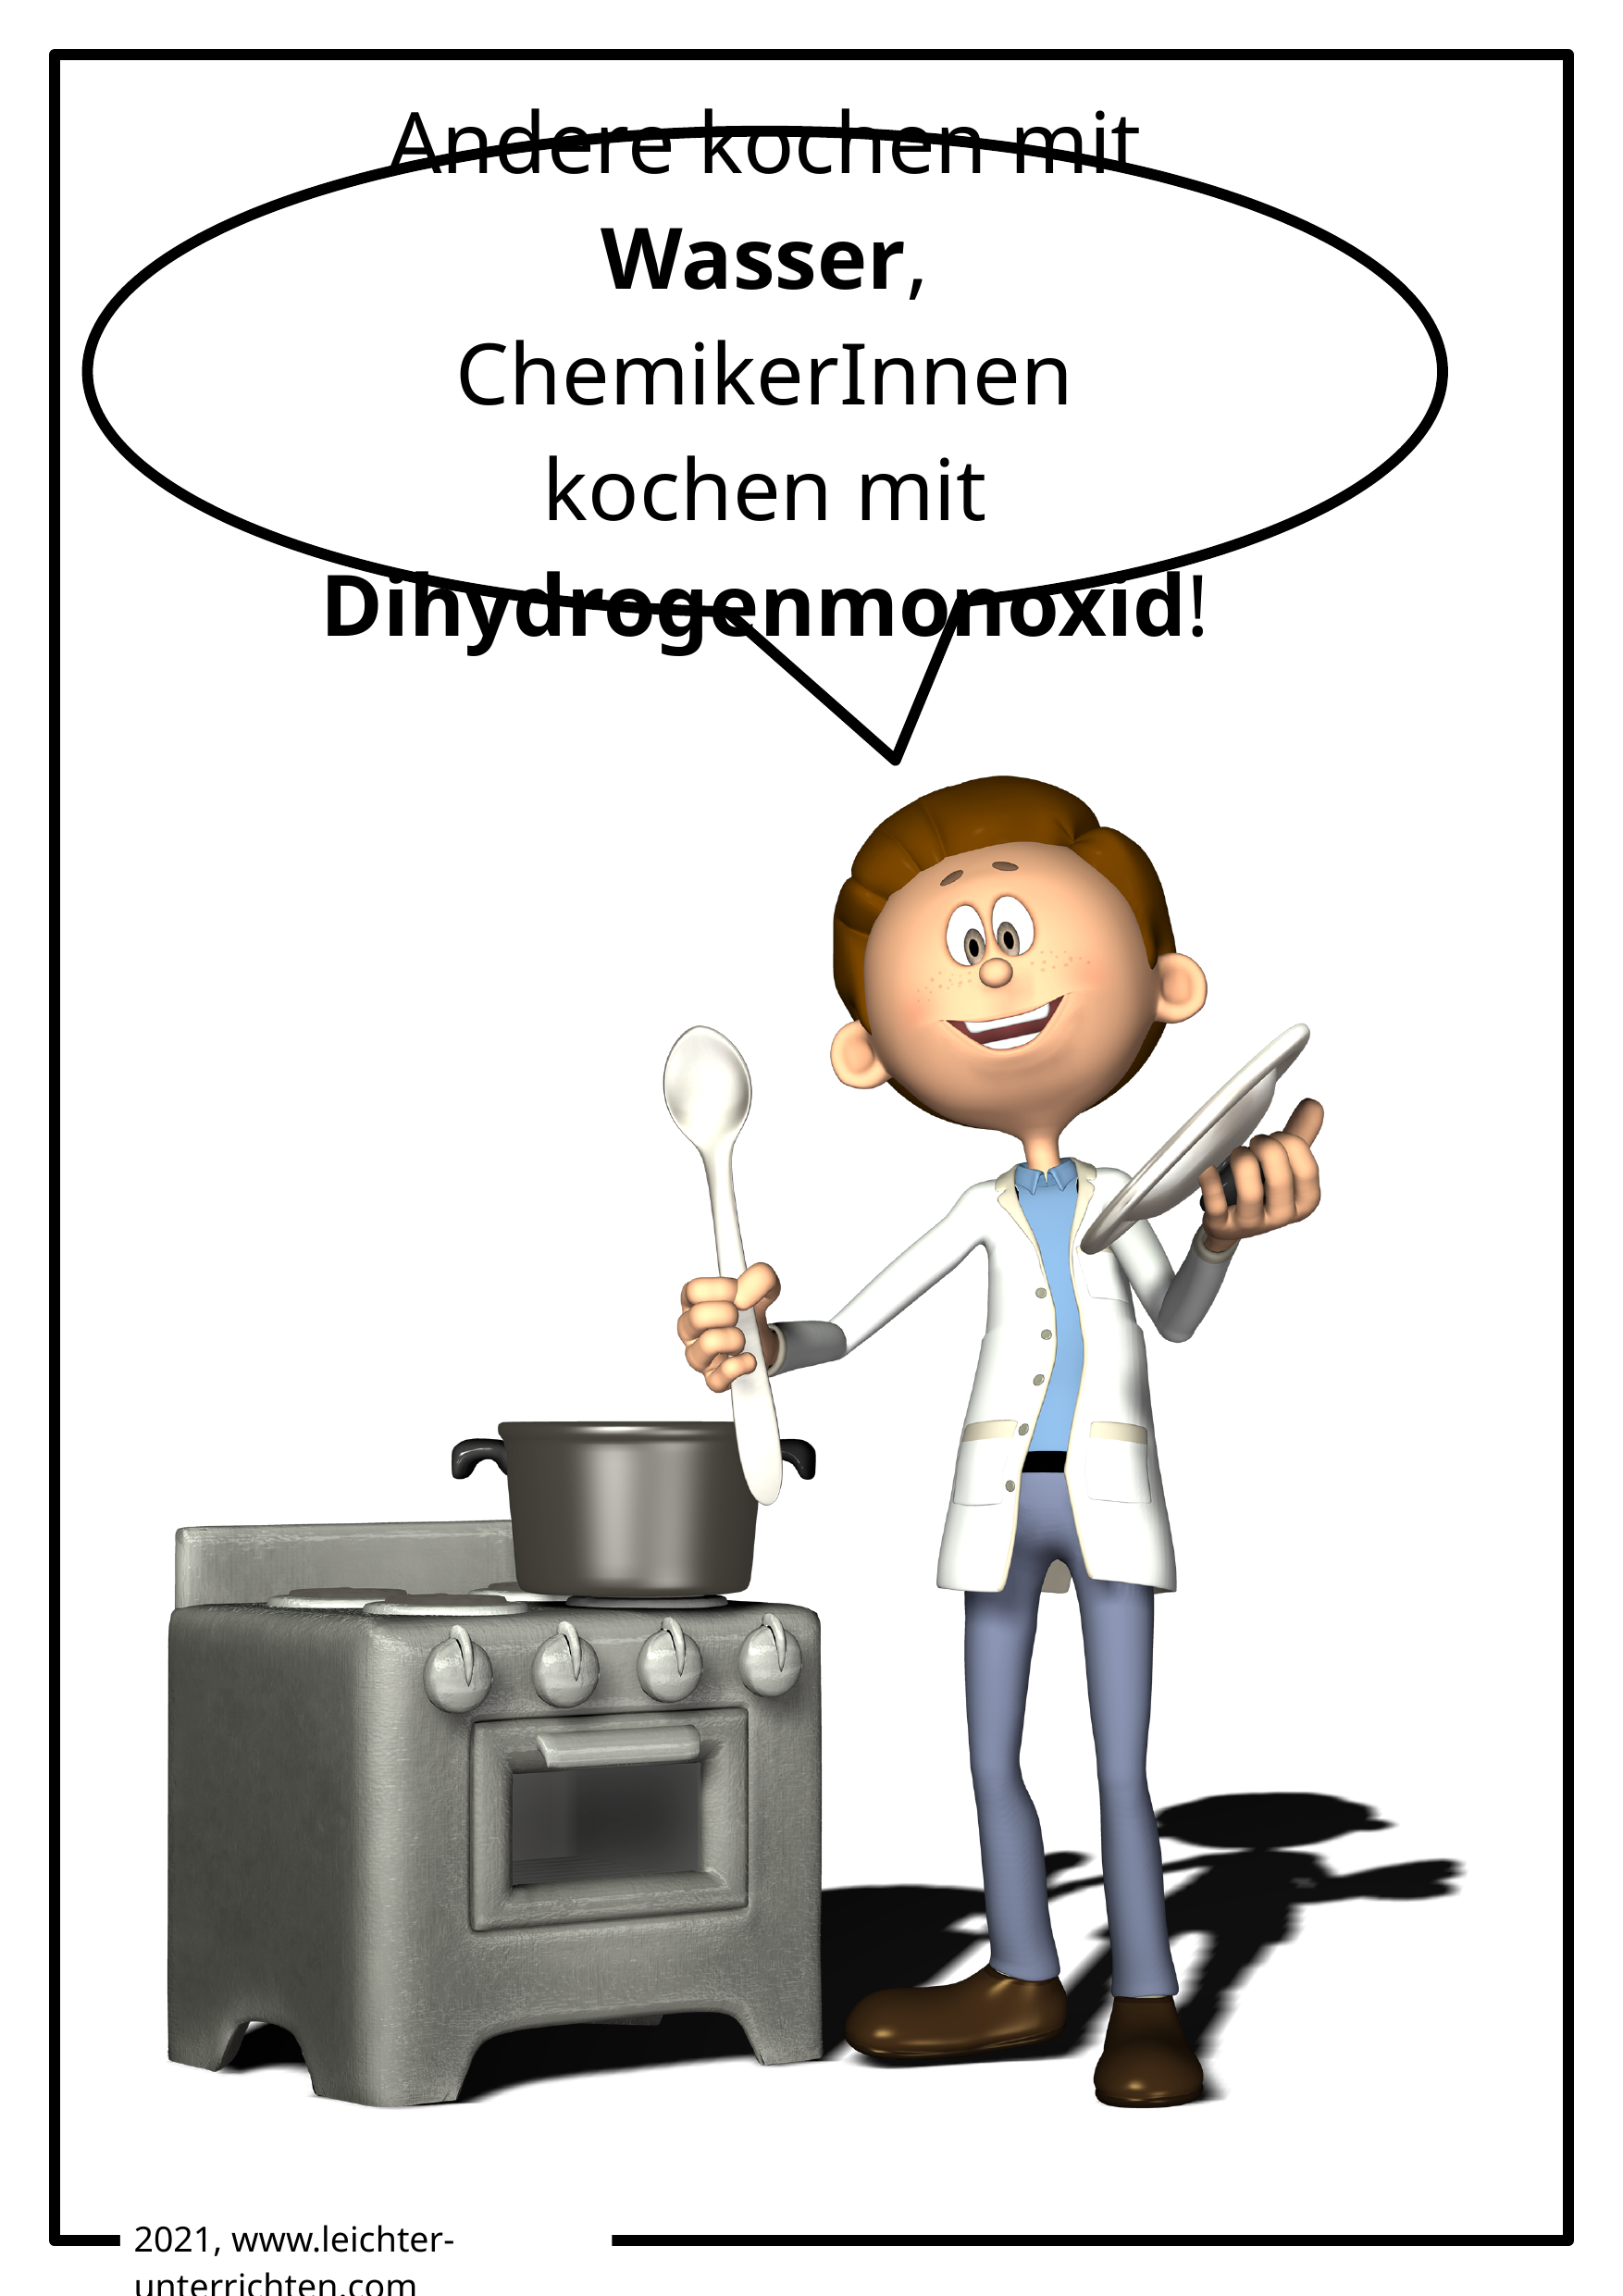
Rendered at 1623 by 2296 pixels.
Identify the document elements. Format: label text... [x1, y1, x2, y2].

text_box Andere kochen mit Wasser, ChemikerInnen kochen mit Dihydrogenmonoxid! [87, 130, 1443, 761]
text_box 2021, www.leichter-unterrichten.com [119, 2207, 613, 2269]
picture [164, 776, 1469, 2110]
